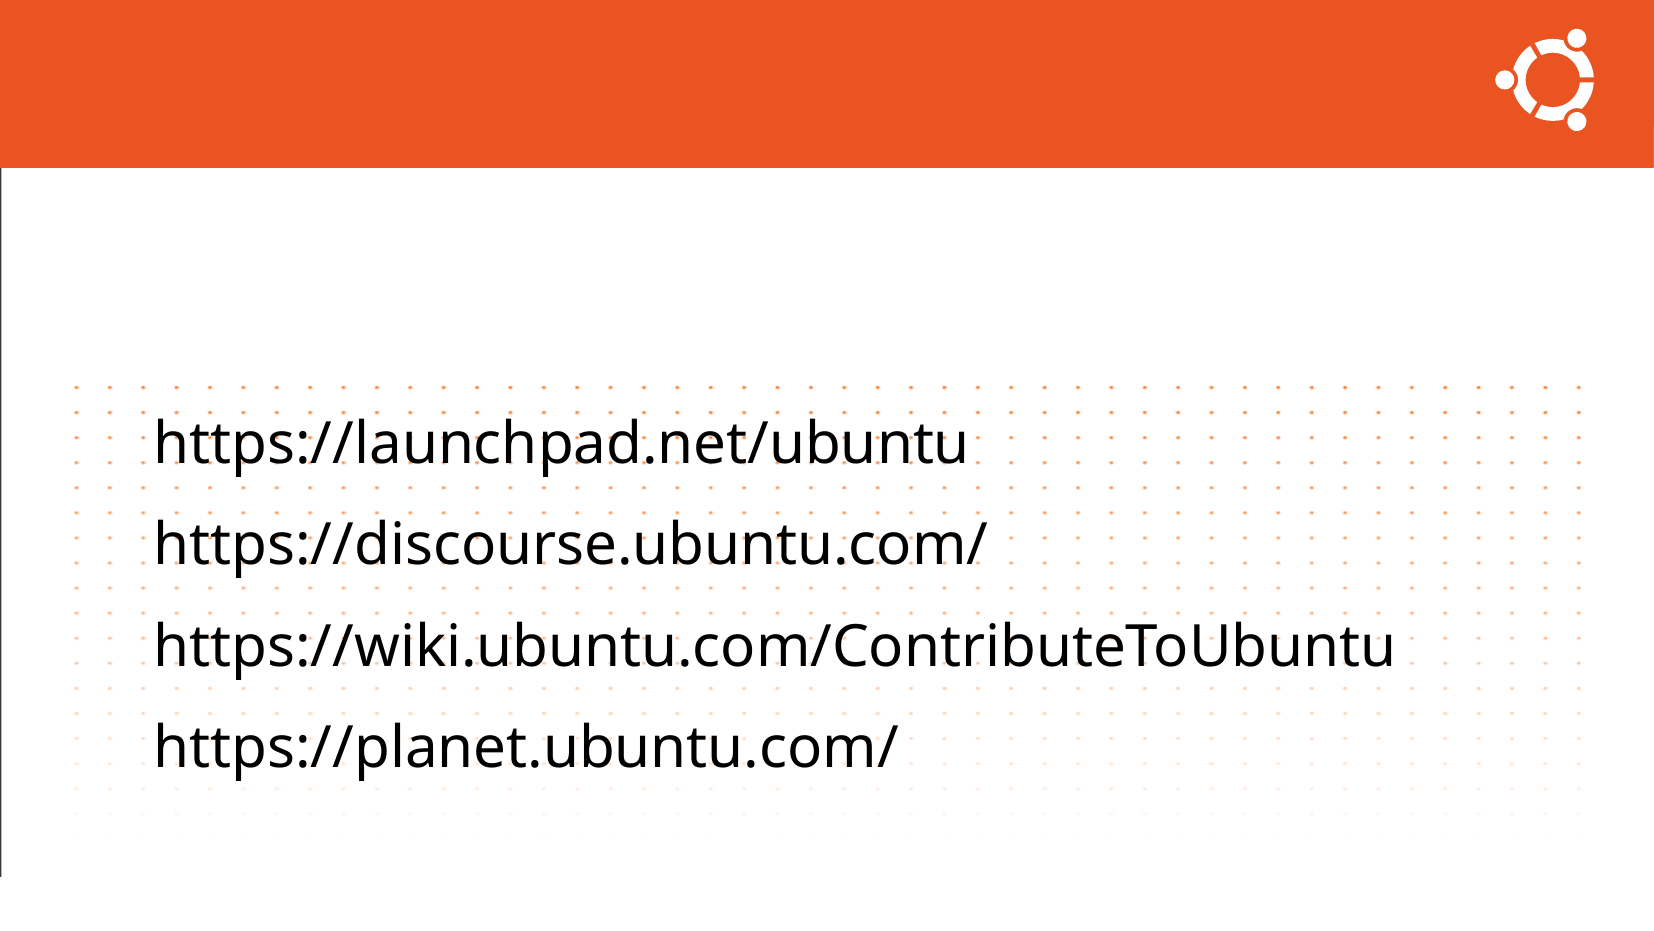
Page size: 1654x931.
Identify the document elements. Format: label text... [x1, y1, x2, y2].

list https://launchpad.net/ubuntu https://discourse.ubuntu.com/ https://wiki.ubuntu.com/ContributeToUbuntu https://planet.ubuntu.com/ [82, 299, 1577, 832]
picture [0, 0, 1654, 877]
